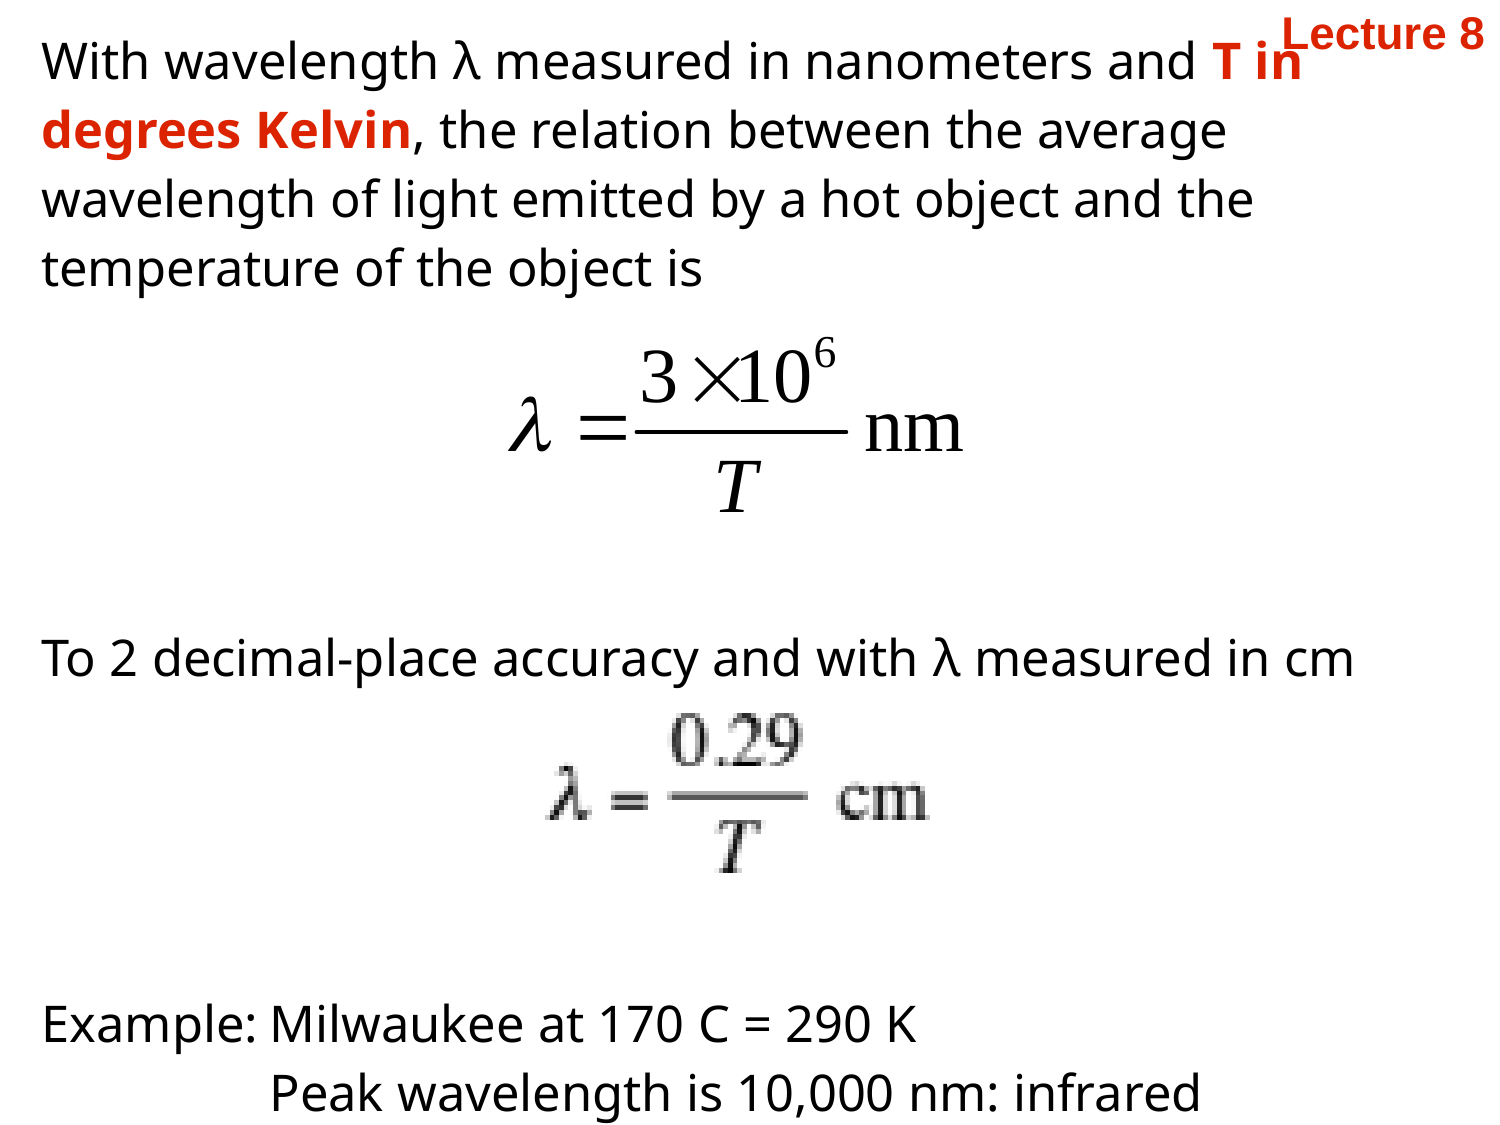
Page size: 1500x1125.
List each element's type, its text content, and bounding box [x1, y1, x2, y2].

picture [536, 705, 931, 878]
list With wavelength λ measured in nanometers and T in degrees Kelvin, the relation between the average wavelength of light emitted by a hot object and the temperature of the object is To 2 decimal-place accuracy and with λ measured in cm Example: Milwaukee at 170 C = 290 K Peak wavelength is 10,000 nm: infrared [41, 25, 1467, 1125]
text_box Lecture 8 [1185, 0, 1500, 67]
picture [495, 314, 979, 530]
